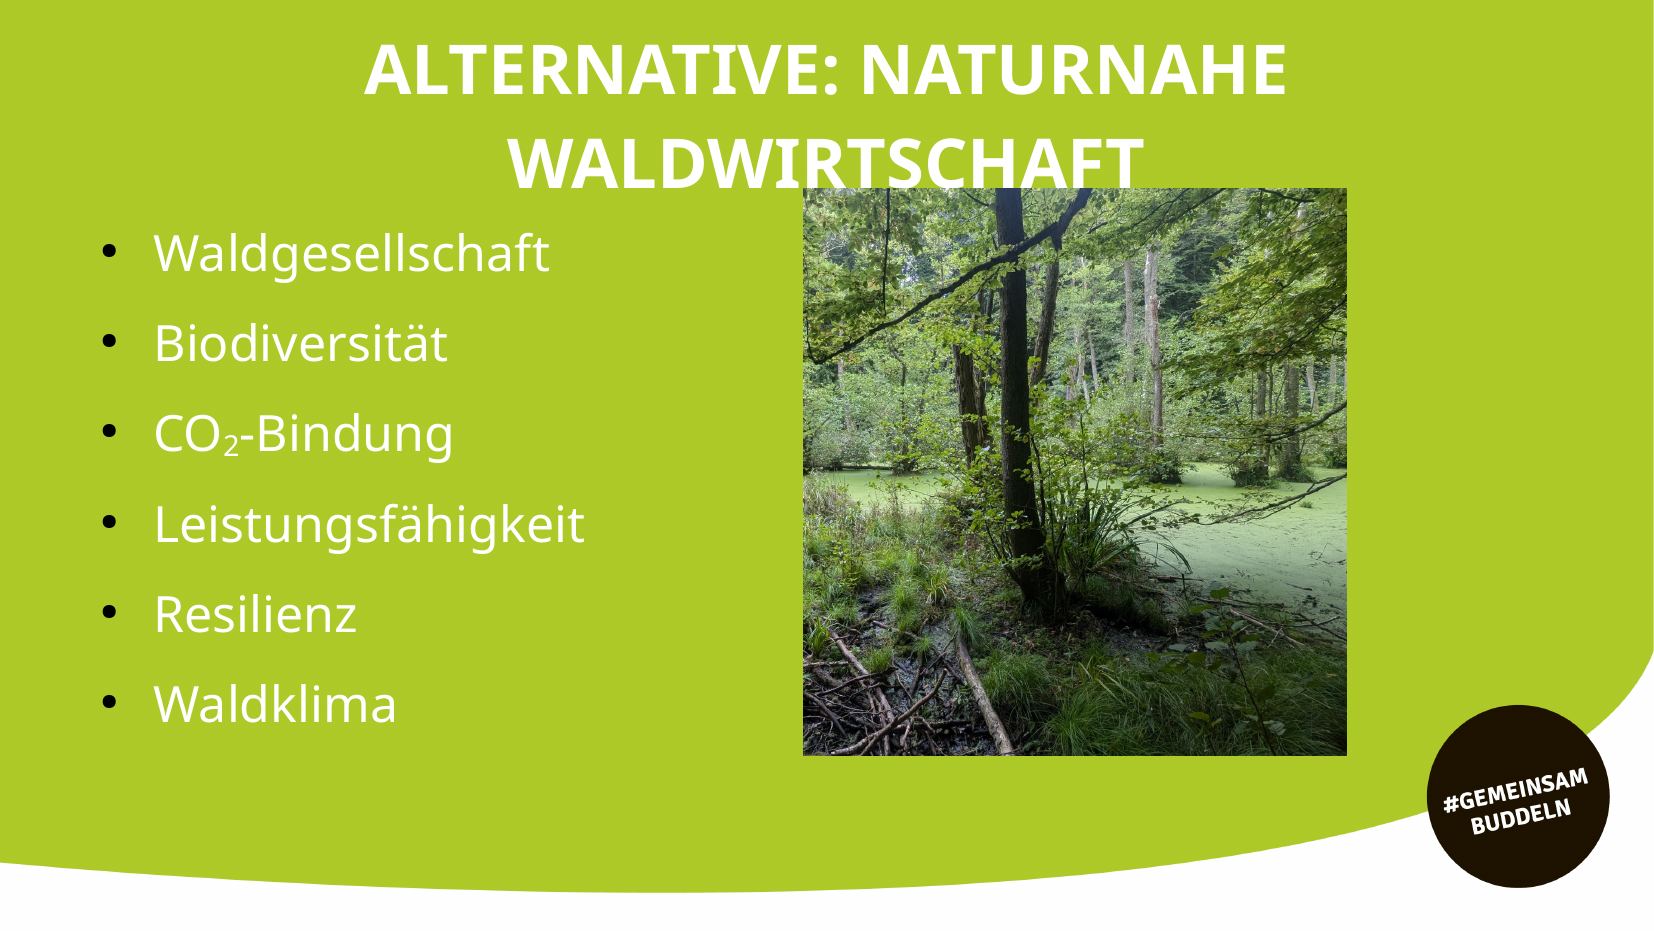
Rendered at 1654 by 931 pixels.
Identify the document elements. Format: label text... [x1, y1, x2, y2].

list Waldgesellschaft Biodiversität CO2-Bindung Leistungsfähigkeit Resilienz Waldklima [82, 217, 1571, 758]
title ALTERNATIVE: NATURNAHE WALDWIRTSCHAFT [82, 37, 1571, 193]
picture [0, 0, 1654, 931]
